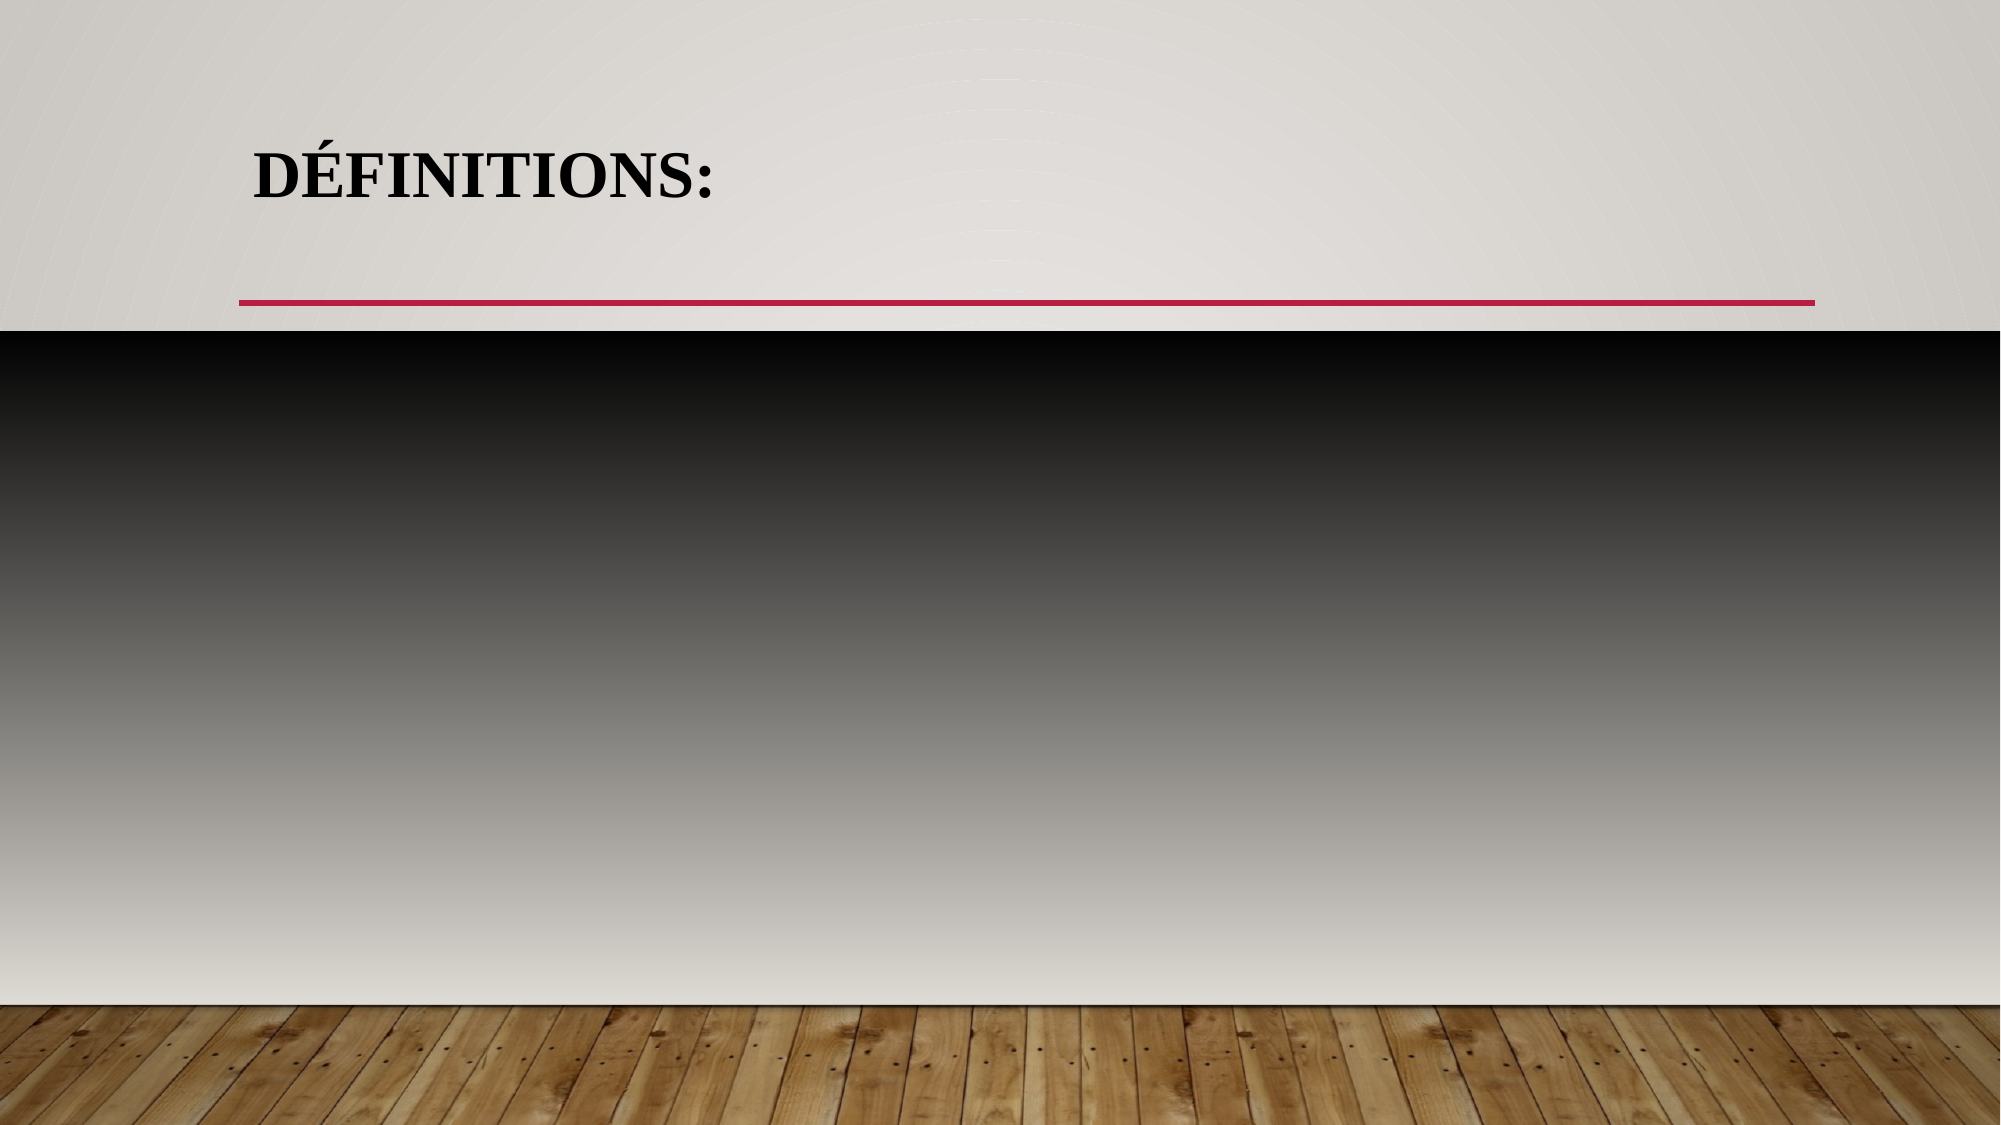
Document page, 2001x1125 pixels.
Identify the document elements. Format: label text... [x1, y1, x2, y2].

title définitions: [238, 131, 1814, 305]
